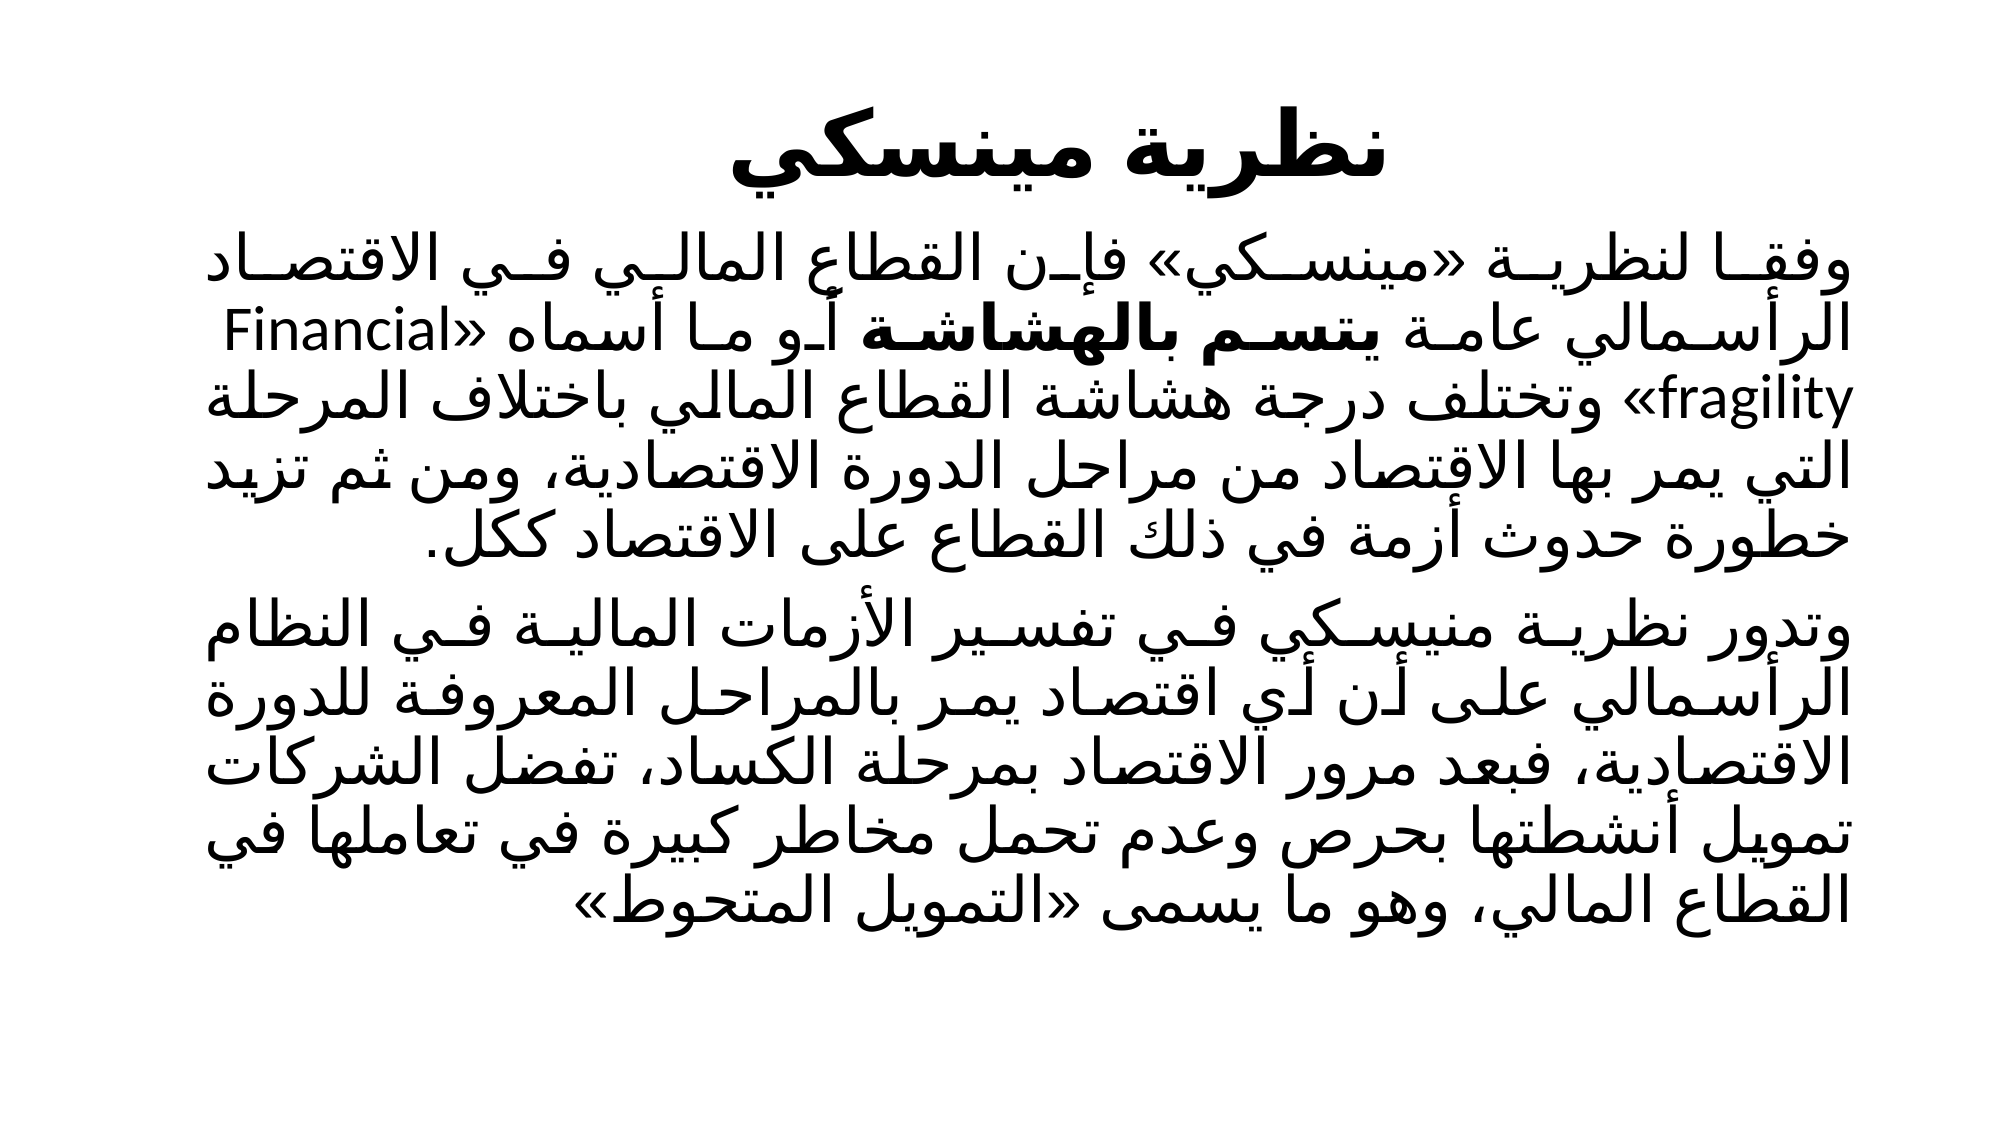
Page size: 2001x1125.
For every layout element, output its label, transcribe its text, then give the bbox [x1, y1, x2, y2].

title نظرية مينسكي [385, 76, 1736, 218]
list وفقا لنظرية «مينسكي» فإن القطاع المالي في الاقتصاد الرأسمالي عامة يتسم بالهشاشة أو ما أسماه «Financial fragility» وتختلف درجة هشاشة القطاع المالي باختلاف المرحلة التي يمر بها الاقتصاد من مراحل الدورة الاقتصادية، ومن ثم تزيد خطورة حدوث أزمة في ذلك القطاع على الاقتصاد ككل. وتدور نظرية منيسكي في تفسير الأزمات المالية في النظام الرأسمالي على أن أي اقتصاد يمر بالمراحل المعروفة للدورة الاقتصادية، فبعد مرور الاقتصاد بمرحلة الكساد، تفضل الشركات تمويل أنشطتها بحرص وعدم تحمل مخاطر كبيرة في تعاملها في القطاع المالي، وهو ما يسمى «التمويل المتحوط» [190, 218, 1870, 1051]
